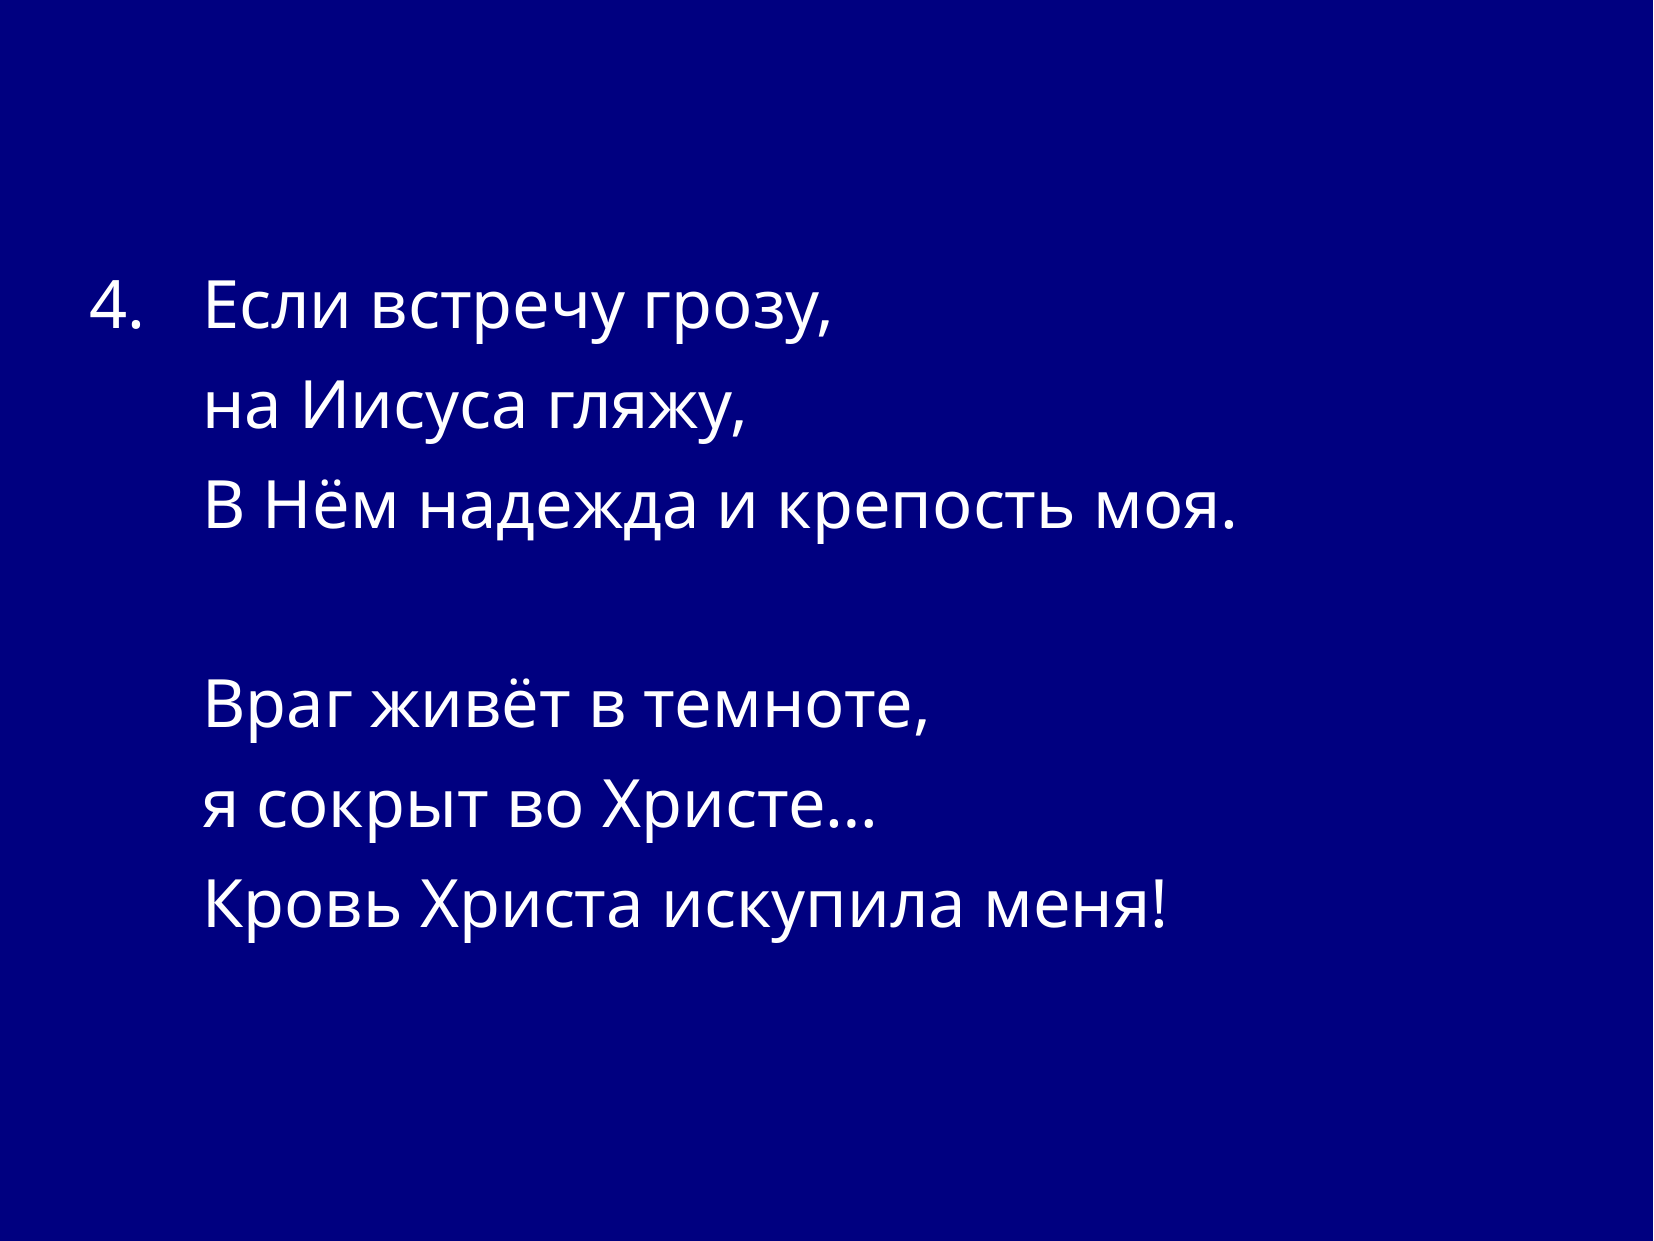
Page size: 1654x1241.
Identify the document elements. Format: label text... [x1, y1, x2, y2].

text_box 4. Если встречу грозу, на Иисуса гляжу, В Нём надежда и крепость моя. Враг живёт в темноте, я сокрыт во Христе… Кровь Христа искупила меня! [75, 150, 1576, 1163]
